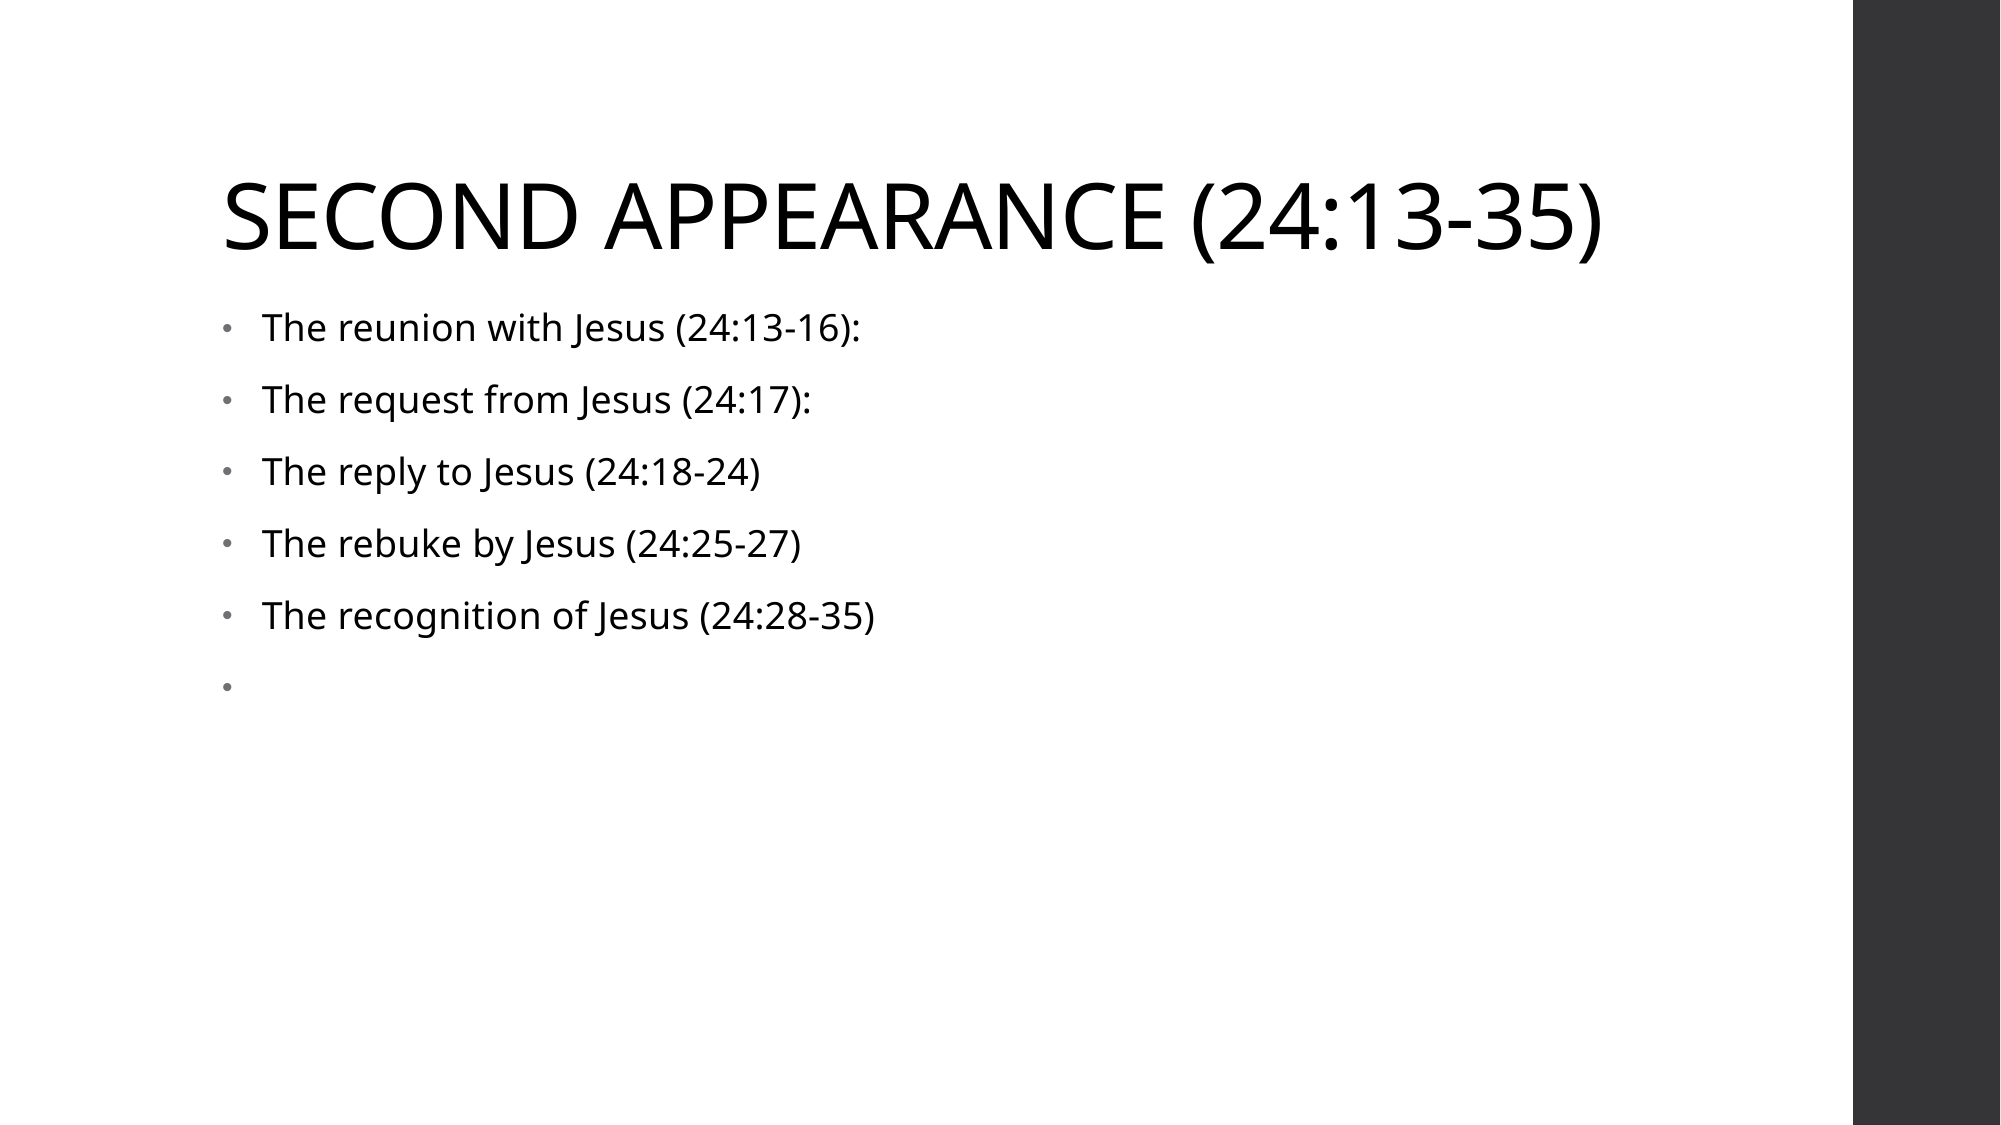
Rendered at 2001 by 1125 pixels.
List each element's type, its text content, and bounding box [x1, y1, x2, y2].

list The reunion with Jesus (24:13-16): The request from Jesus (24:17): The reply to Jesus (24:18-24) The rebuke by Jesus (24:25-27) The recognition of Jesus (24:28-35) [206, 299, 1617, 1014]
title SECOND APPEARANCE (24:13-35) [206, 60, 1797, 278]
